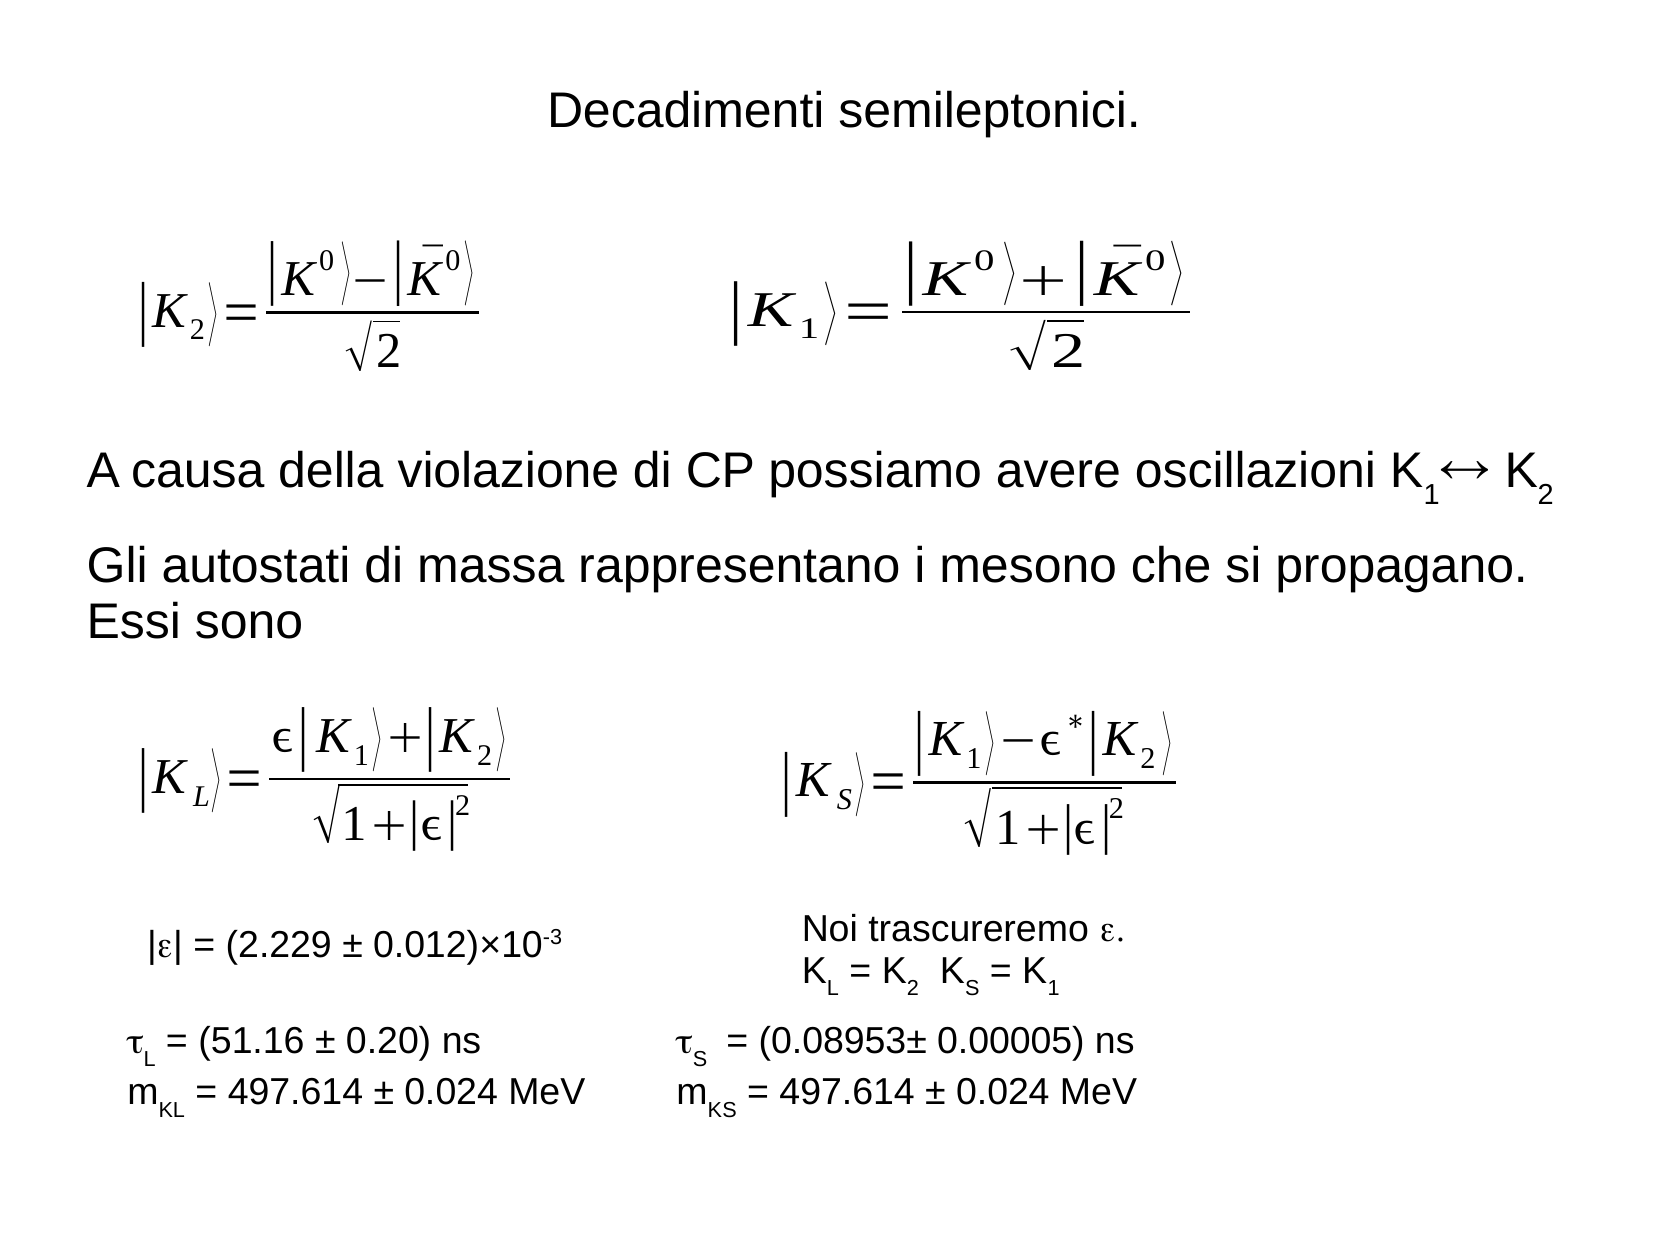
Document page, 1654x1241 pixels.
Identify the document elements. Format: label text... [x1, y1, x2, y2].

text_box Decadimenti semileptonici. [532, 75, 1545, 146]
chart [705, 238, 1210, 377]
text_box Noi trascureremo e. KL = K2 KS = K1 [787, 900, 1350, 1015]
text_box tL = (51.16 ± 0.20) ns mKL = 497.614 ± 0.024 MeV [112, 1012, 661, 1134]
text_box Gli autostati di massa rappresentano i mesono che si propagano. Essi sono [71, 529, 1613, 657]
chart [120, 238, 494, 378]
chart [120, 705, 526, 852]
text_box |e| = (2.229 ± 0.012)×10-3 [132, 915, 620, 980]
text_box tS = (0.08953± 0.00005) ns mKS = 497.614 ± 0.024 MeV [661, 1012, 1262, 1134]
text_box A causa della violazione di CP possiamo avere oscillazioni K1 K2 [71, 435, 1613, 524]
chart [764, 705, 1190, 857]
